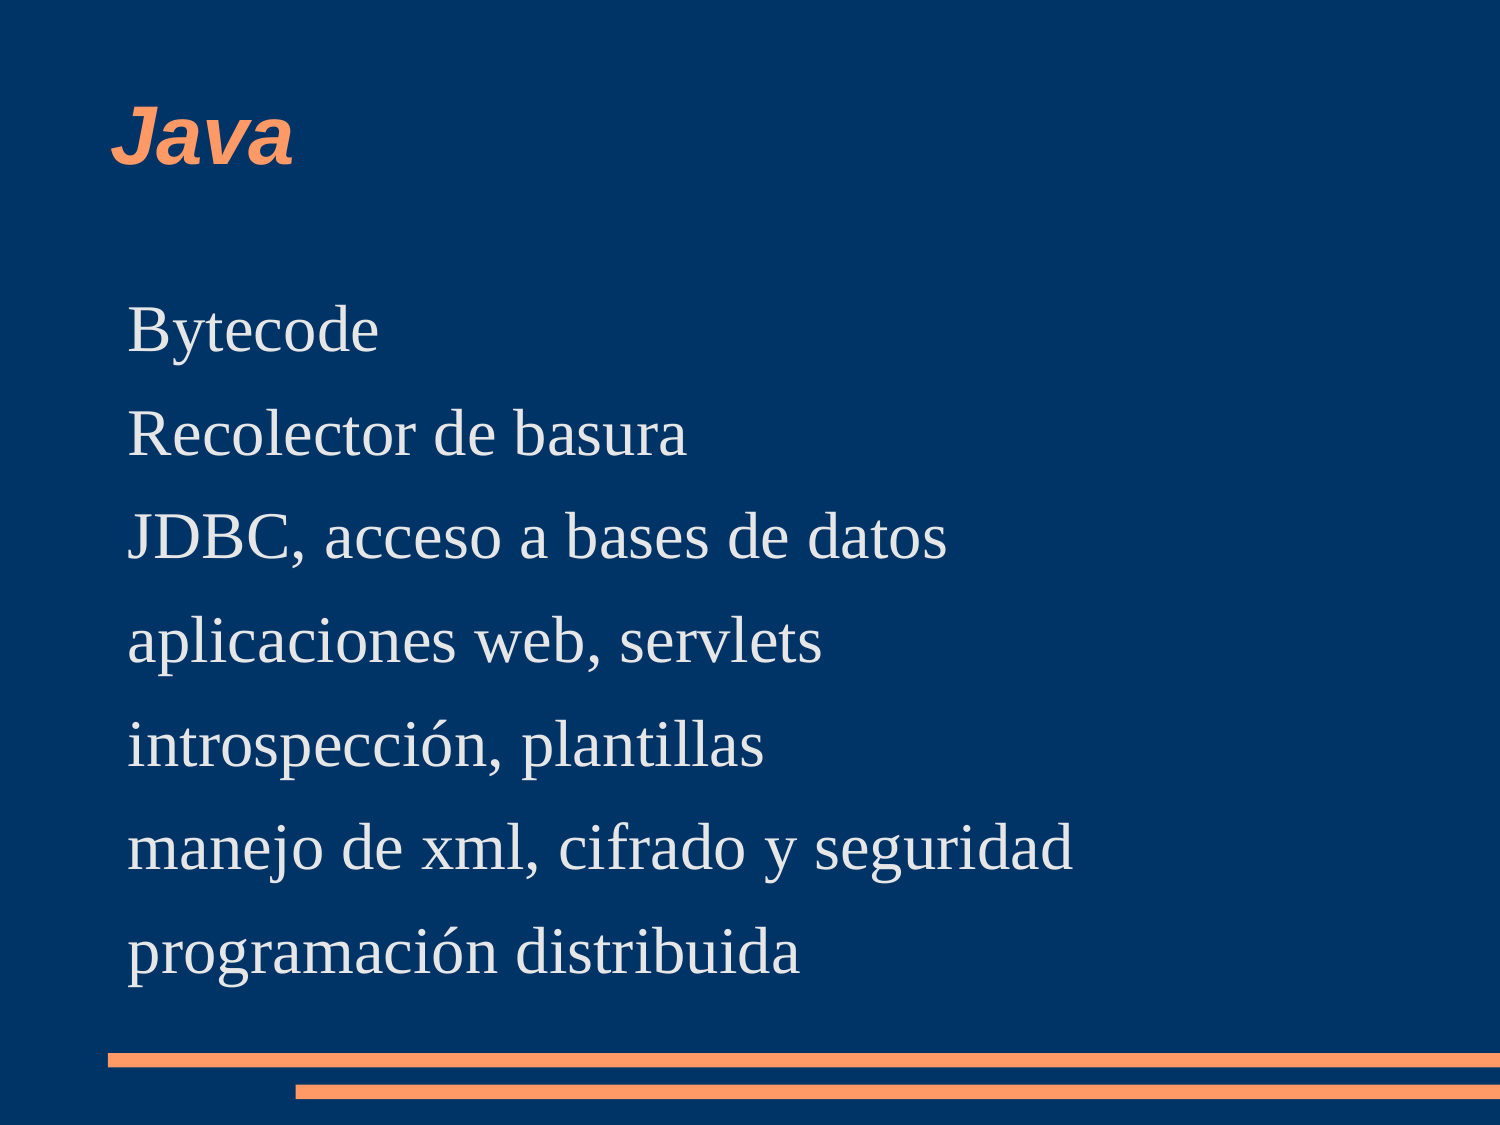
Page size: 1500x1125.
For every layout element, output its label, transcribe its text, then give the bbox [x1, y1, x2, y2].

title Java [110, 41, 1392, 230]
list Bytecode Recolector de basura JDBC, acceso a bases de datos aplicaciones web, servlets introspección, plantillas manejo de xml, cifrado y seguridad programación distribuida [110, 292, 1416, 1027]
